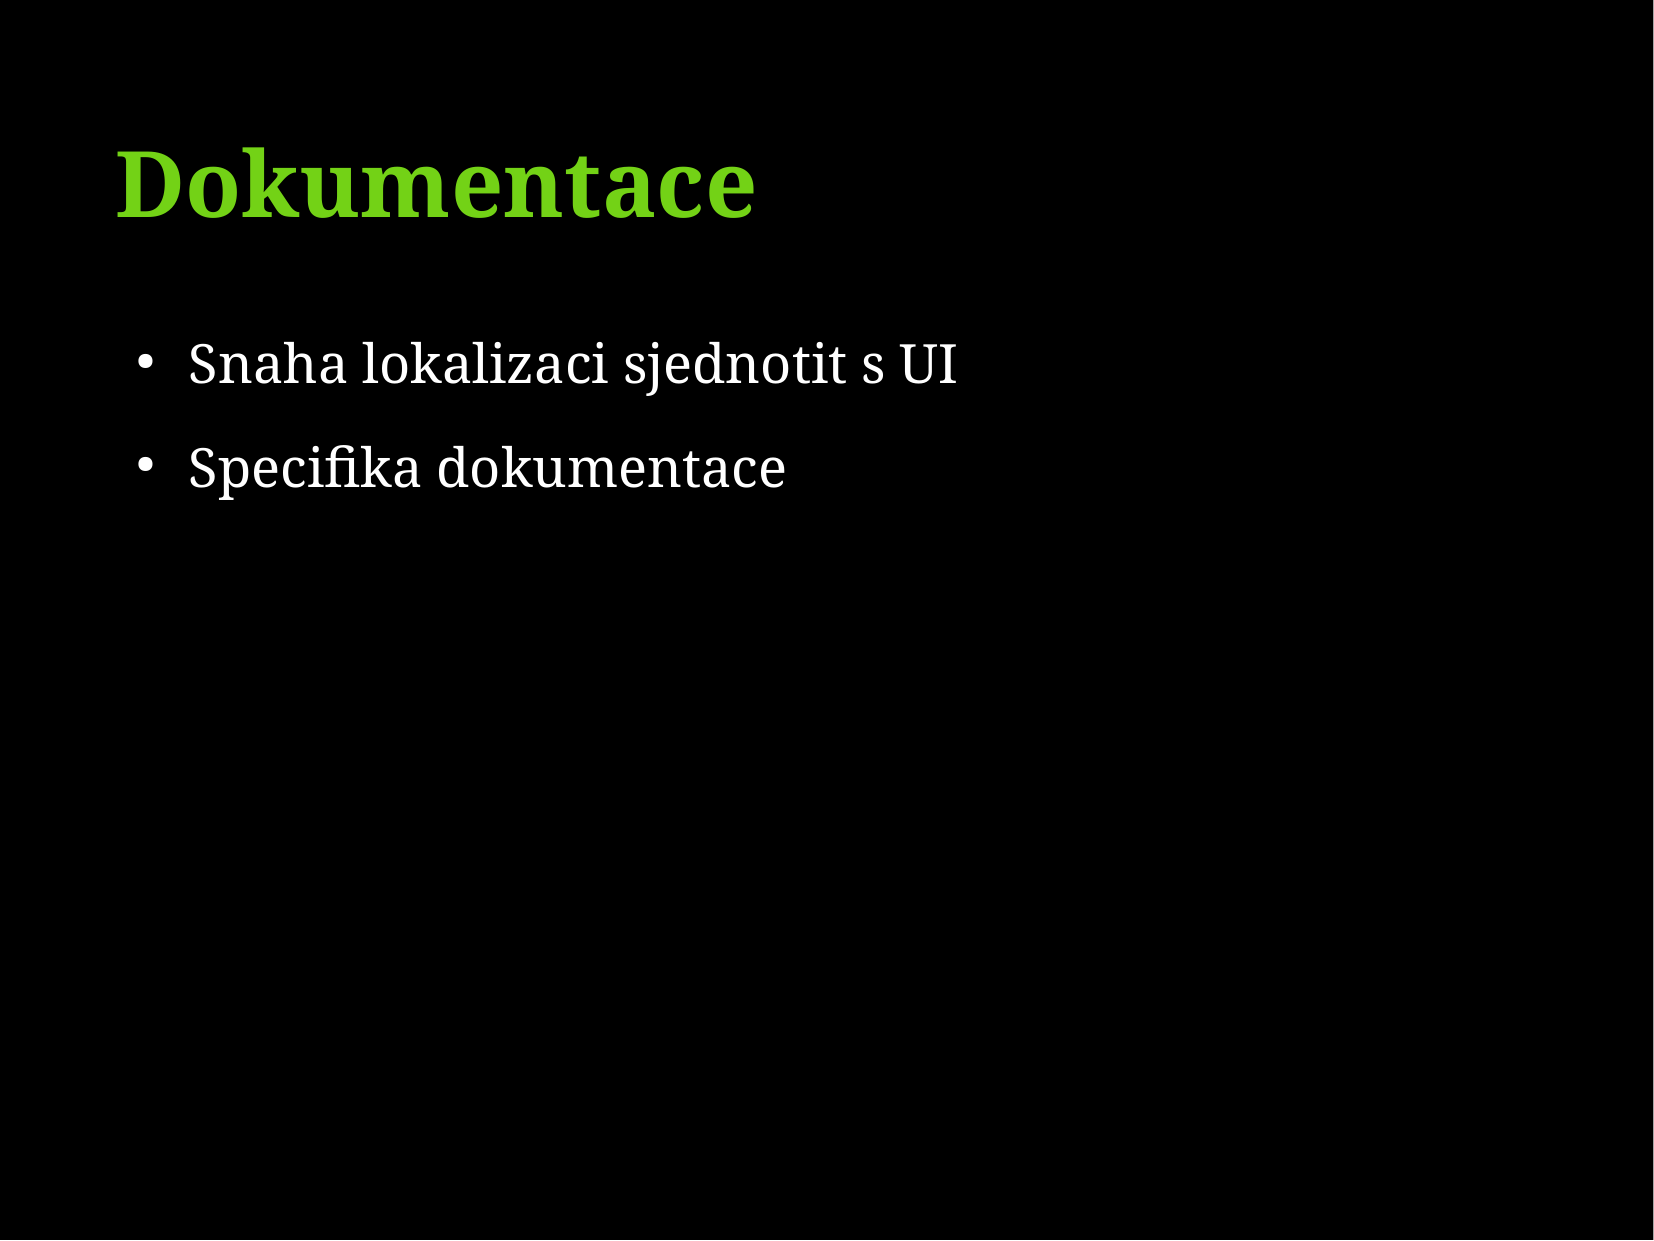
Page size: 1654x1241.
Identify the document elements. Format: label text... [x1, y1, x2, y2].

title Dokumentace [115, 78, 1539, 287]
list Snaha lokalizaci sjednotit s UI Specifika dokumentace [118, 325, 1536, 1145]
